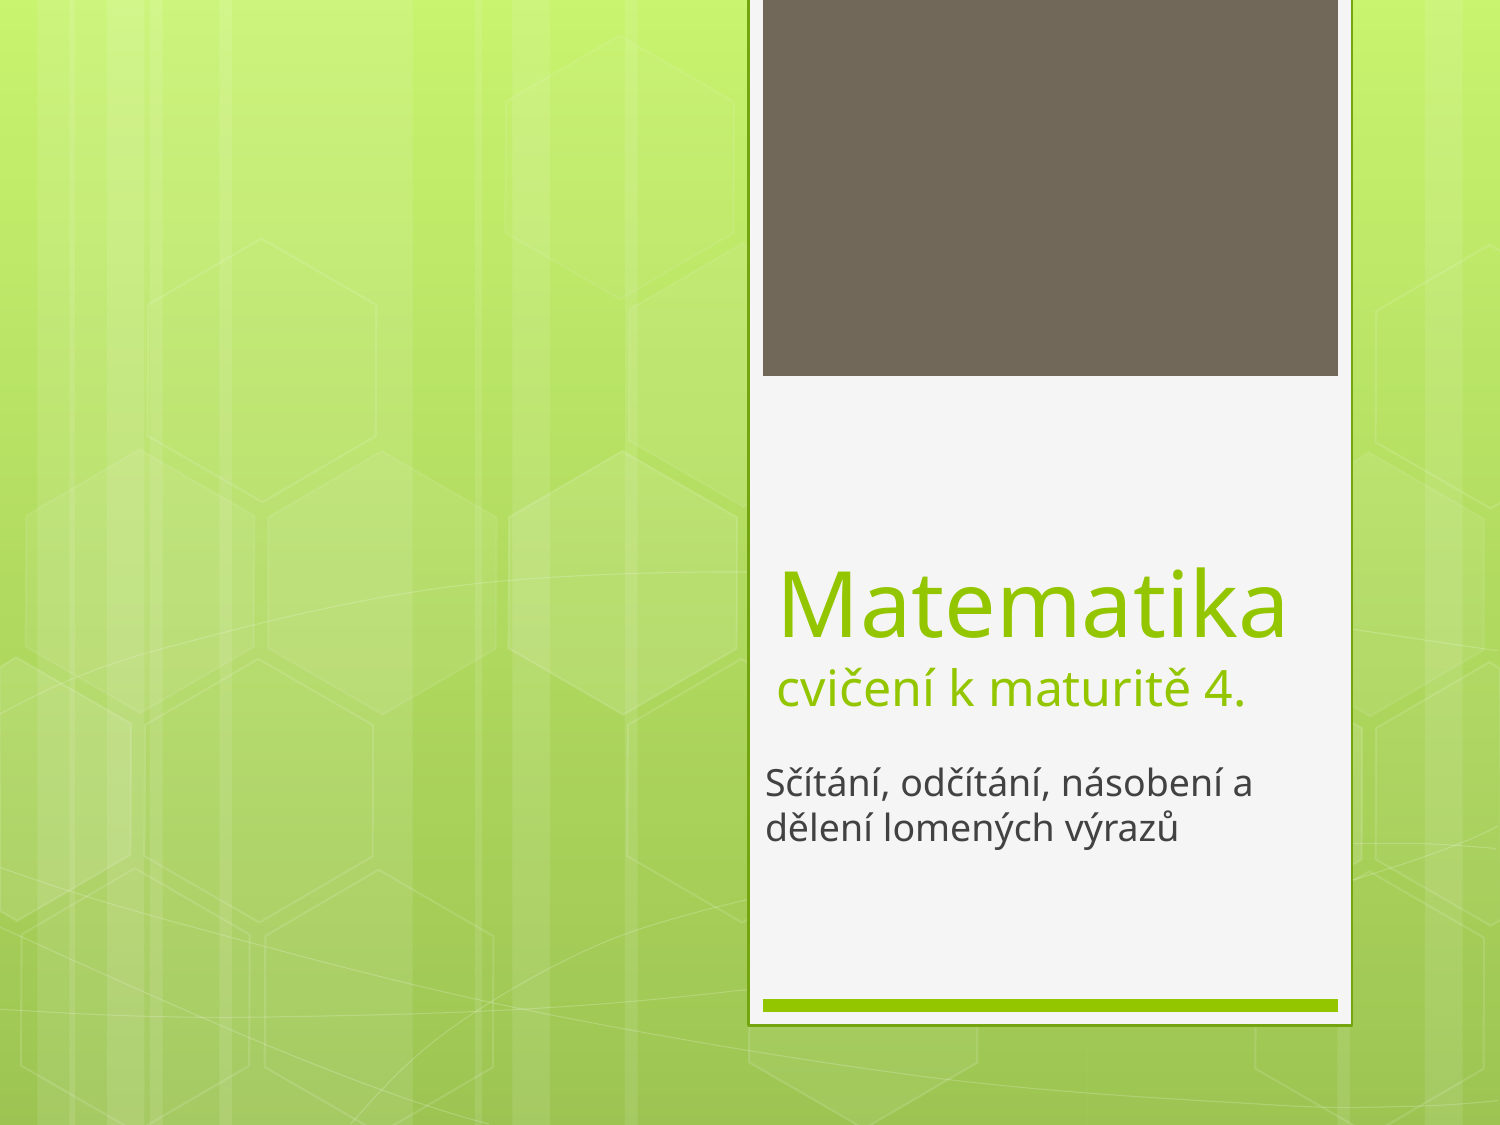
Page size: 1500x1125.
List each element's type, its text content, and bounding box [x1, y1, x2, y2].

subtitle Sčítání, odčítání, násobení a dělení lomených výrazů [750, 751, 1377, 959]
title Matematika cvičení k maturitě 4. [761, 444, 1341, 724]
